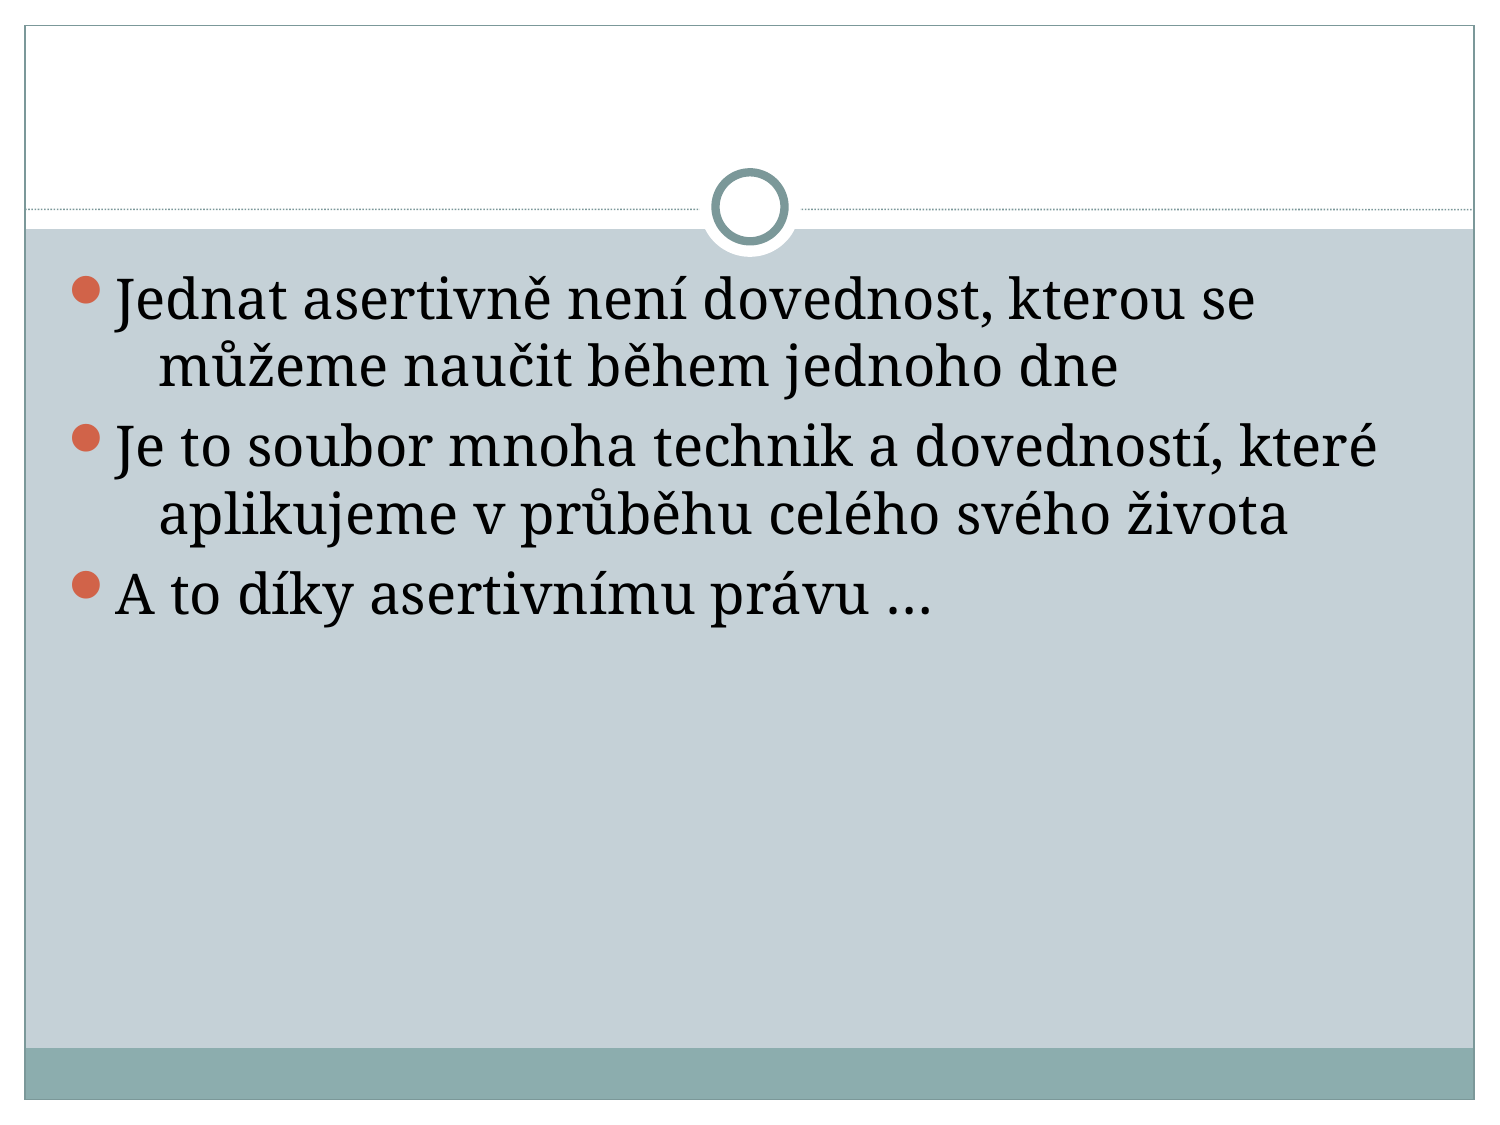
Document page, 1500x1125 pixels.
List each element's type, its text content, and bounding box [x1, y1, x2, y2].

list Jednat asertivně není dovednost, kterou se můžeme naučit během jednoho dne Je to soubor mnoha technik a dovedností, které aplikujeme v průběhu celého svého života A to díky asertivnímu právu … [53, 255, 1404, 998]
